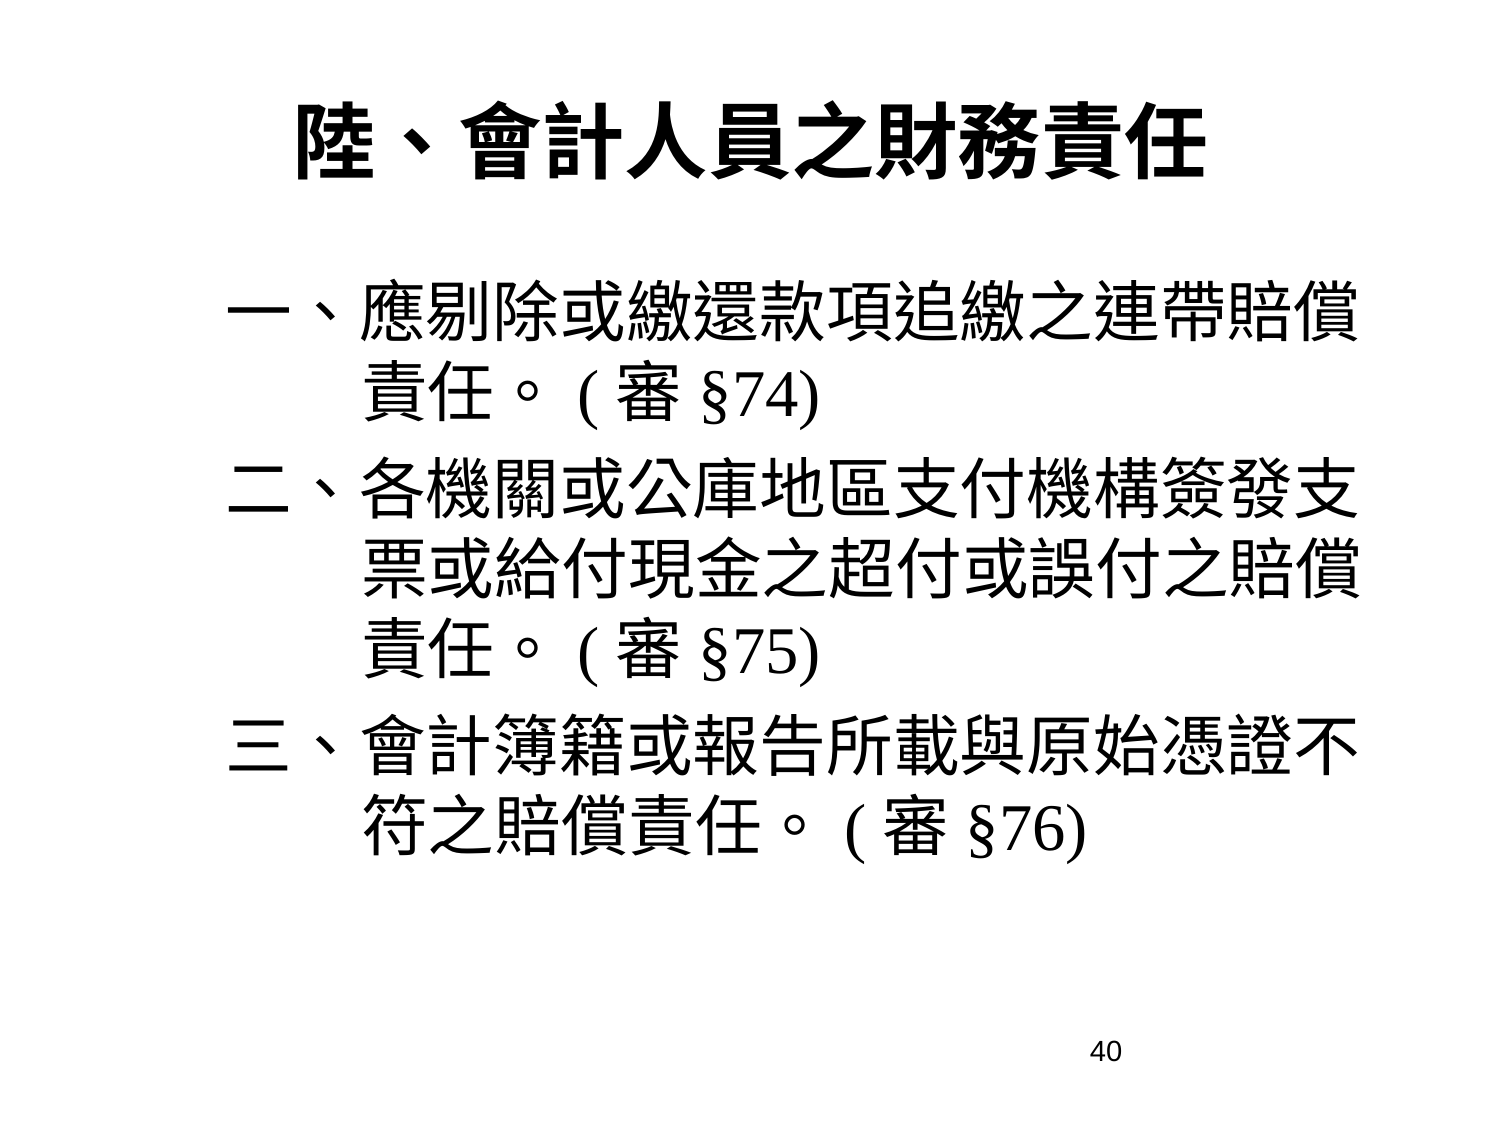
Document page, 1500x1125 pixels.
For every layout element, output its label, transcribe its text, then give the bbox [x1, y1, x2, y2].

text_box 40 [1074, 1024, 1426, 1103]
list 一、應剔除或繳還款項追繳之連帶賠償責任。(審§74) 二、各機關或公庫地區支付機構簽發支票或給付現金之超付或誤付之賠償責任。(審§75) 三、會計簿籍或報告所載與原始憑證不符之賠償責任。(審§76) [75, 262, 1426, 1005]
title 陸、會計人員之財務責任 [75, 45, 1426, 233]
